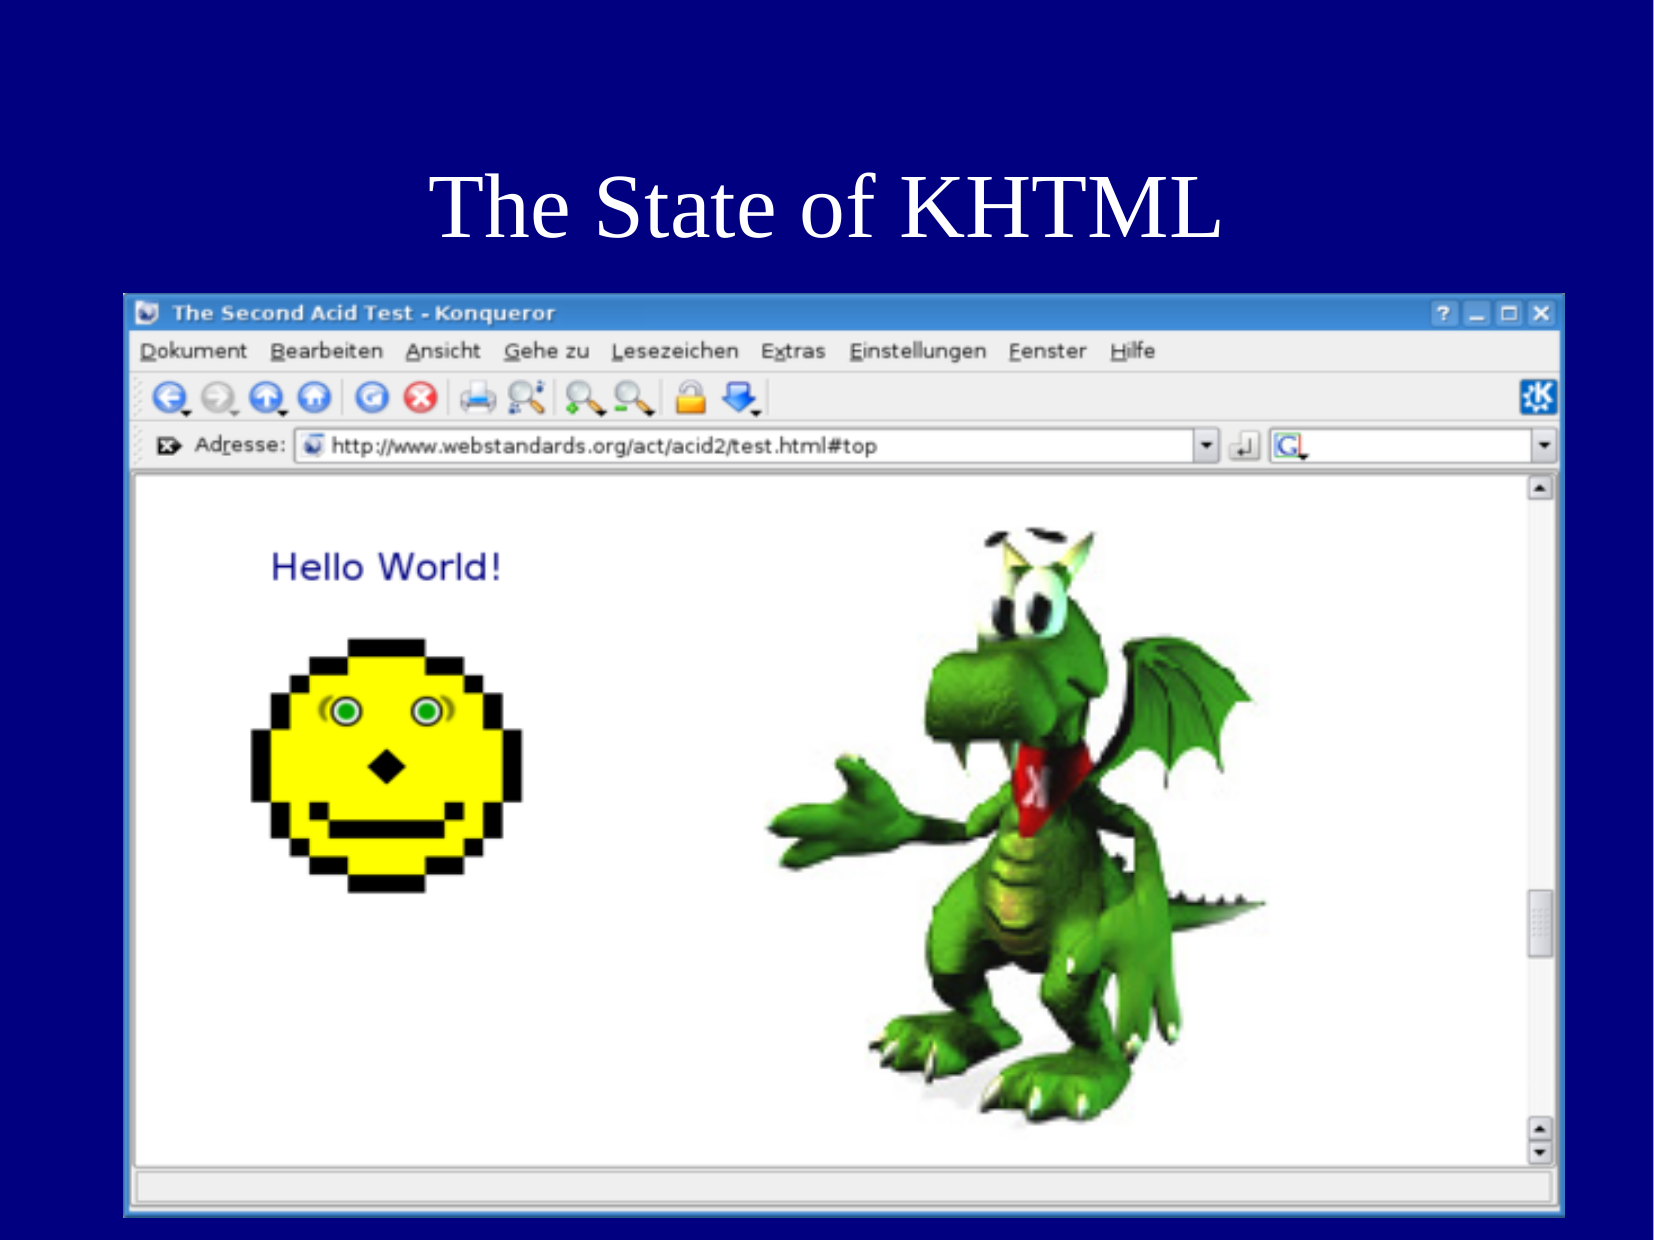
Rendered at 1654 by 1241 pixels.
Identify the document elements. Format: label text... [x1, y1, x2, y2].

title The State of KHTML [121, 102, 1534, 311]
picture [123, 293, 1565, 1218]
